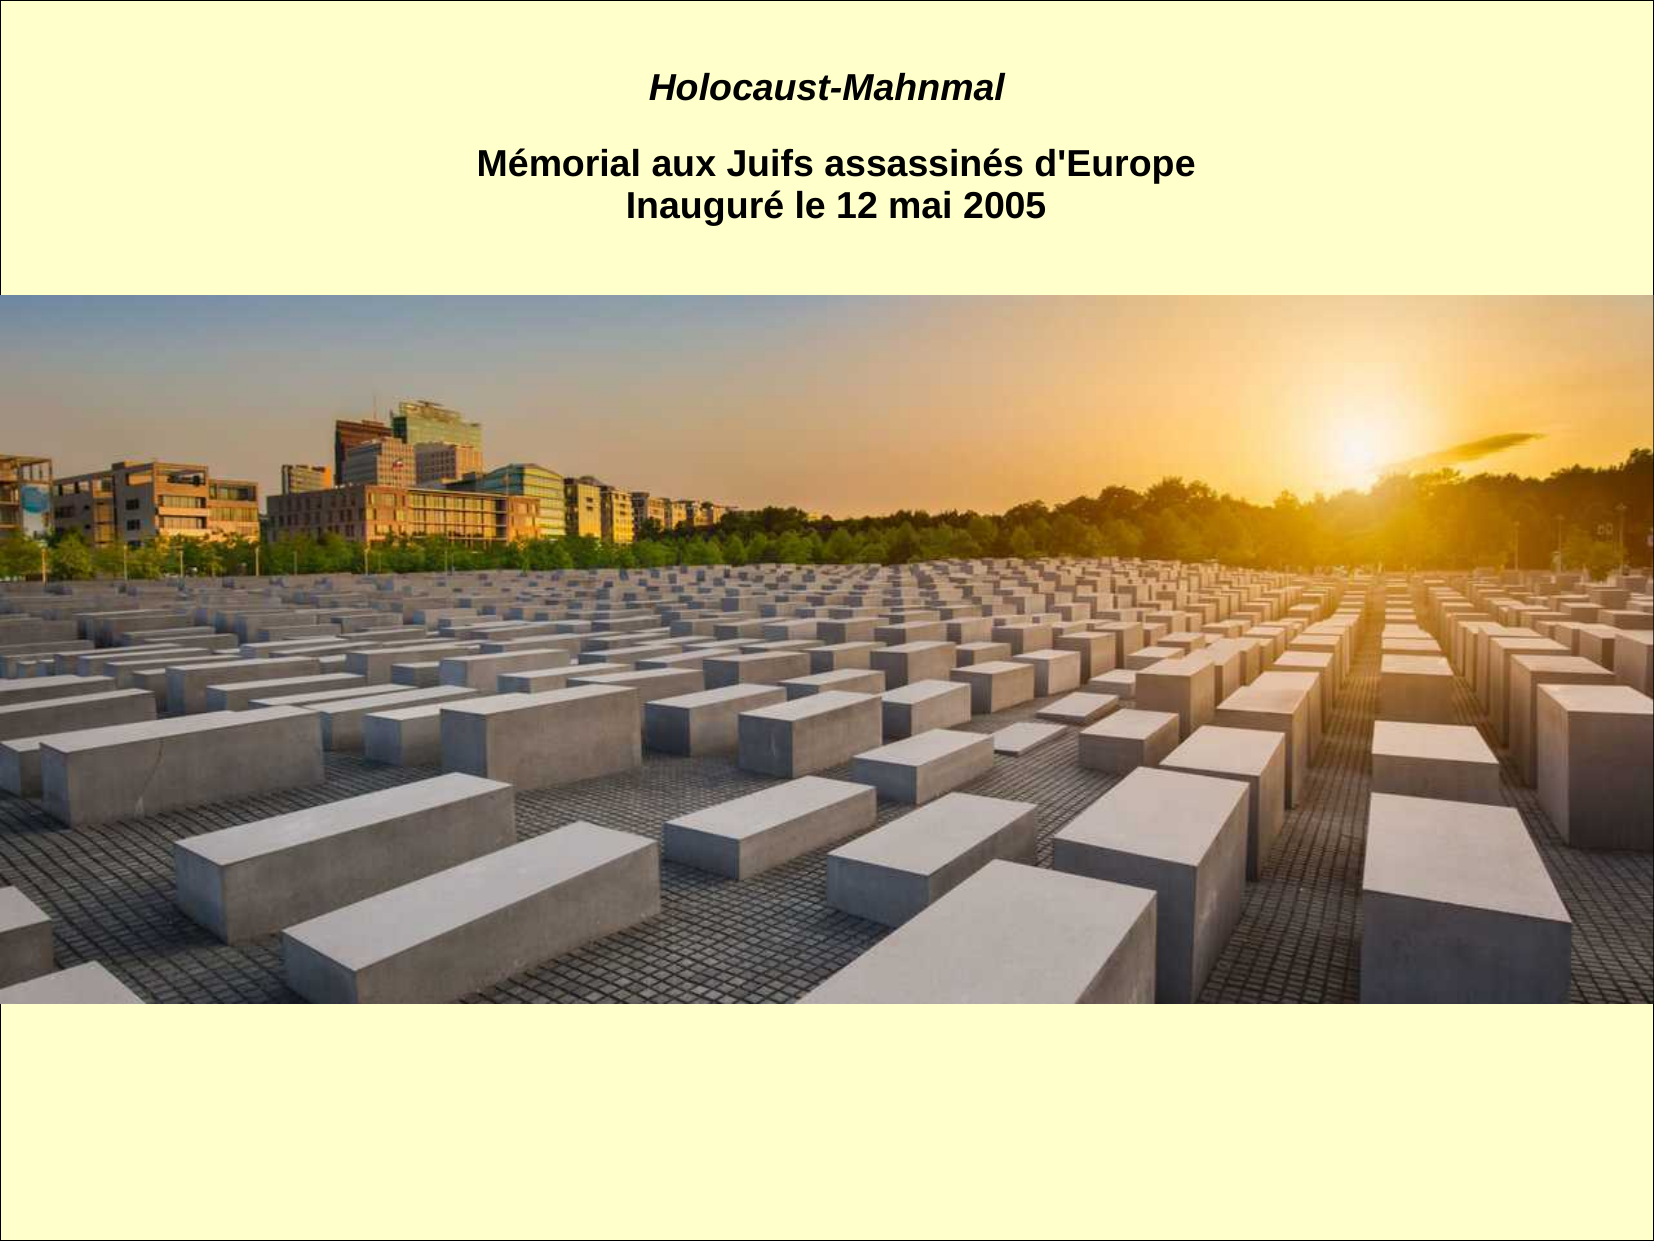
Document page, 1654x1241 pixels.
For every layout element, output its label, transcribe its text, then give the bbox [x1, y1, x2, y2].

text_box [0, 1004, 1654, 1241]
text_box Holocaust-Mahnmal [59, 59, 1595, 232]
text_box Mémorial aux Juifs assassinés d'Europe Inauguré le 12 mai 2005 [461, 134, 1211, 237]
picture [0, 295, 1654, 1004]
text_box [0, 0, 1654, 295]
